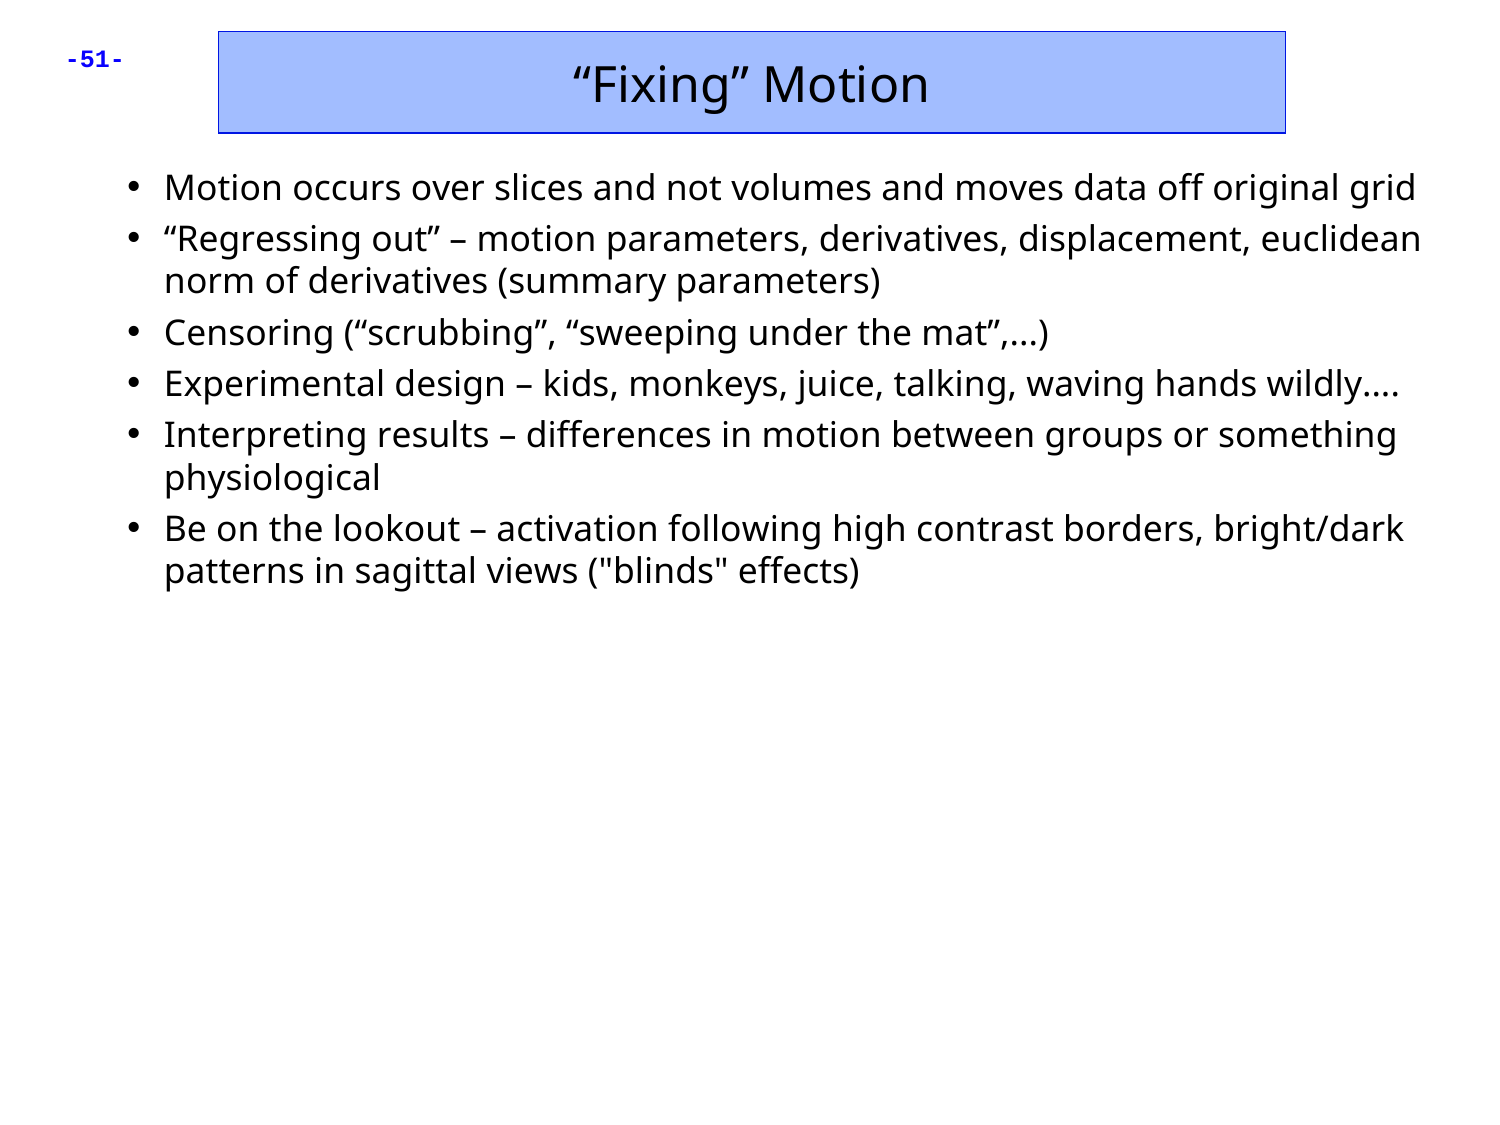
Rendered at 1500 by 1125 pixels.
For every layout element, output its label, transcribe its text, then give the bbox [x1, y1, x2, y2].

text_box “Fixing” Motion [218, 31, 1286, 134]
text_box Motion occurs over slices and not volumes and moves data off original grid “Regressing out” – motion parameters, derivatives, displacement, euclidean norm of derivatives (summary parameters) Censoring (“scrubbing”, “sweeping under the mat”,...) Experimental design – kids, monkeys, juice, talking, waving hands wildly.... Interpreting results – differences in motion between groups or something physiological Be on the lookout – activation following high contrast borders, bright/dark patterns in sagittal views ("blinds" effects) [111, 156, 1479, 624]
